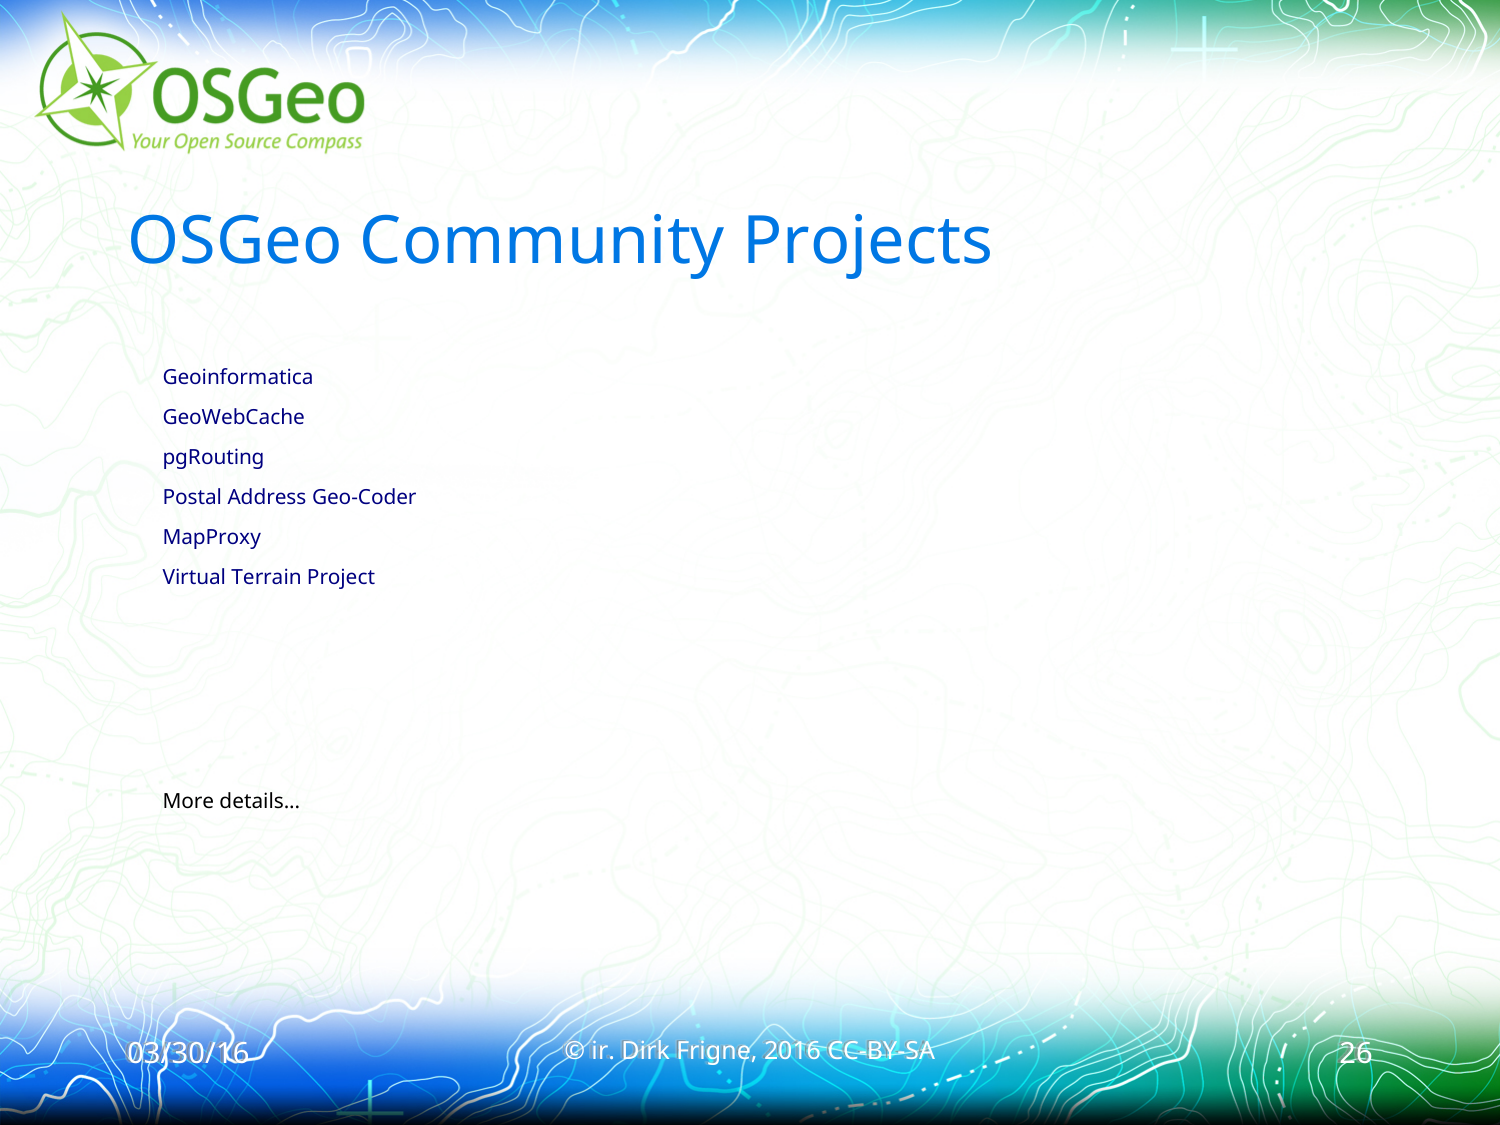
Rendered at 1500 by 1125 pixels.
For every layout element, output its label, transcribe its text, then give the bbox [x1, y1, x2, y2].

title OSGeo Community Projects [112, 187, 1388, 288]
picture [0, 0, 1500, 1125]
text_box Geoinformatica GeoWebCache pgRouting Postal Address Geo-Coder MapProxy Virtual Terrain Project More details... [147, 356, 448, 827]
